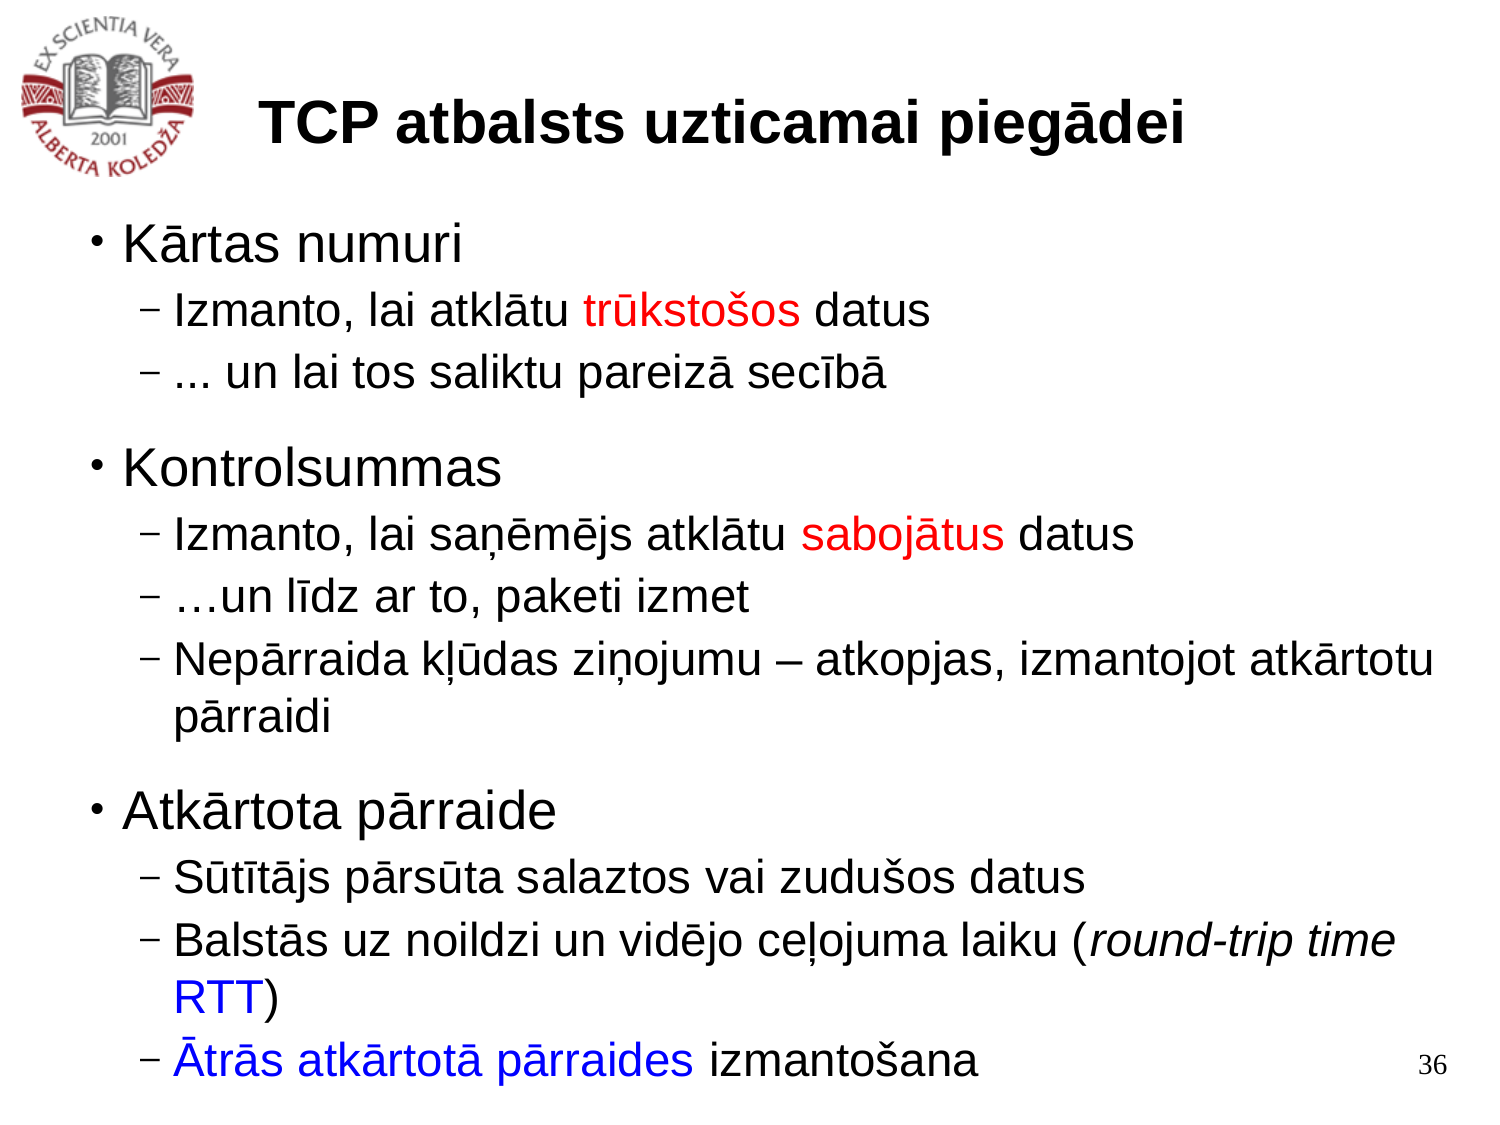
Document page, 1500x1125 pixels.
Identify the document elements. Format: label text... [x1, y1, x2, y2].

picture [21, 16, 194, 177]
title TCP atbalsts uzticamai piegādei [50, 62, 1374, 175]
list Kārtas numuri Izmanto, lai atklātu trūkstošos datus ... un lai tos saliktu pareizā secībā Kontrolsummas Izmanto, lai saņēmējs atklātu sabojātus datus …un līdz ar to, paketi izmet Nepārraida kļūdas ziņojumu – atkopjas, izmantojot atkārtotu pārraidi Atkārtota pārraide Sūtītājs pārsūta salaztos vai zudušos datus Balstās uz noildzi un vidējo ceļojuma laiku (round-trip time RTT) Ātrās atkārtotā pārraides izmantošana [74, 200, 1463, 1101]
